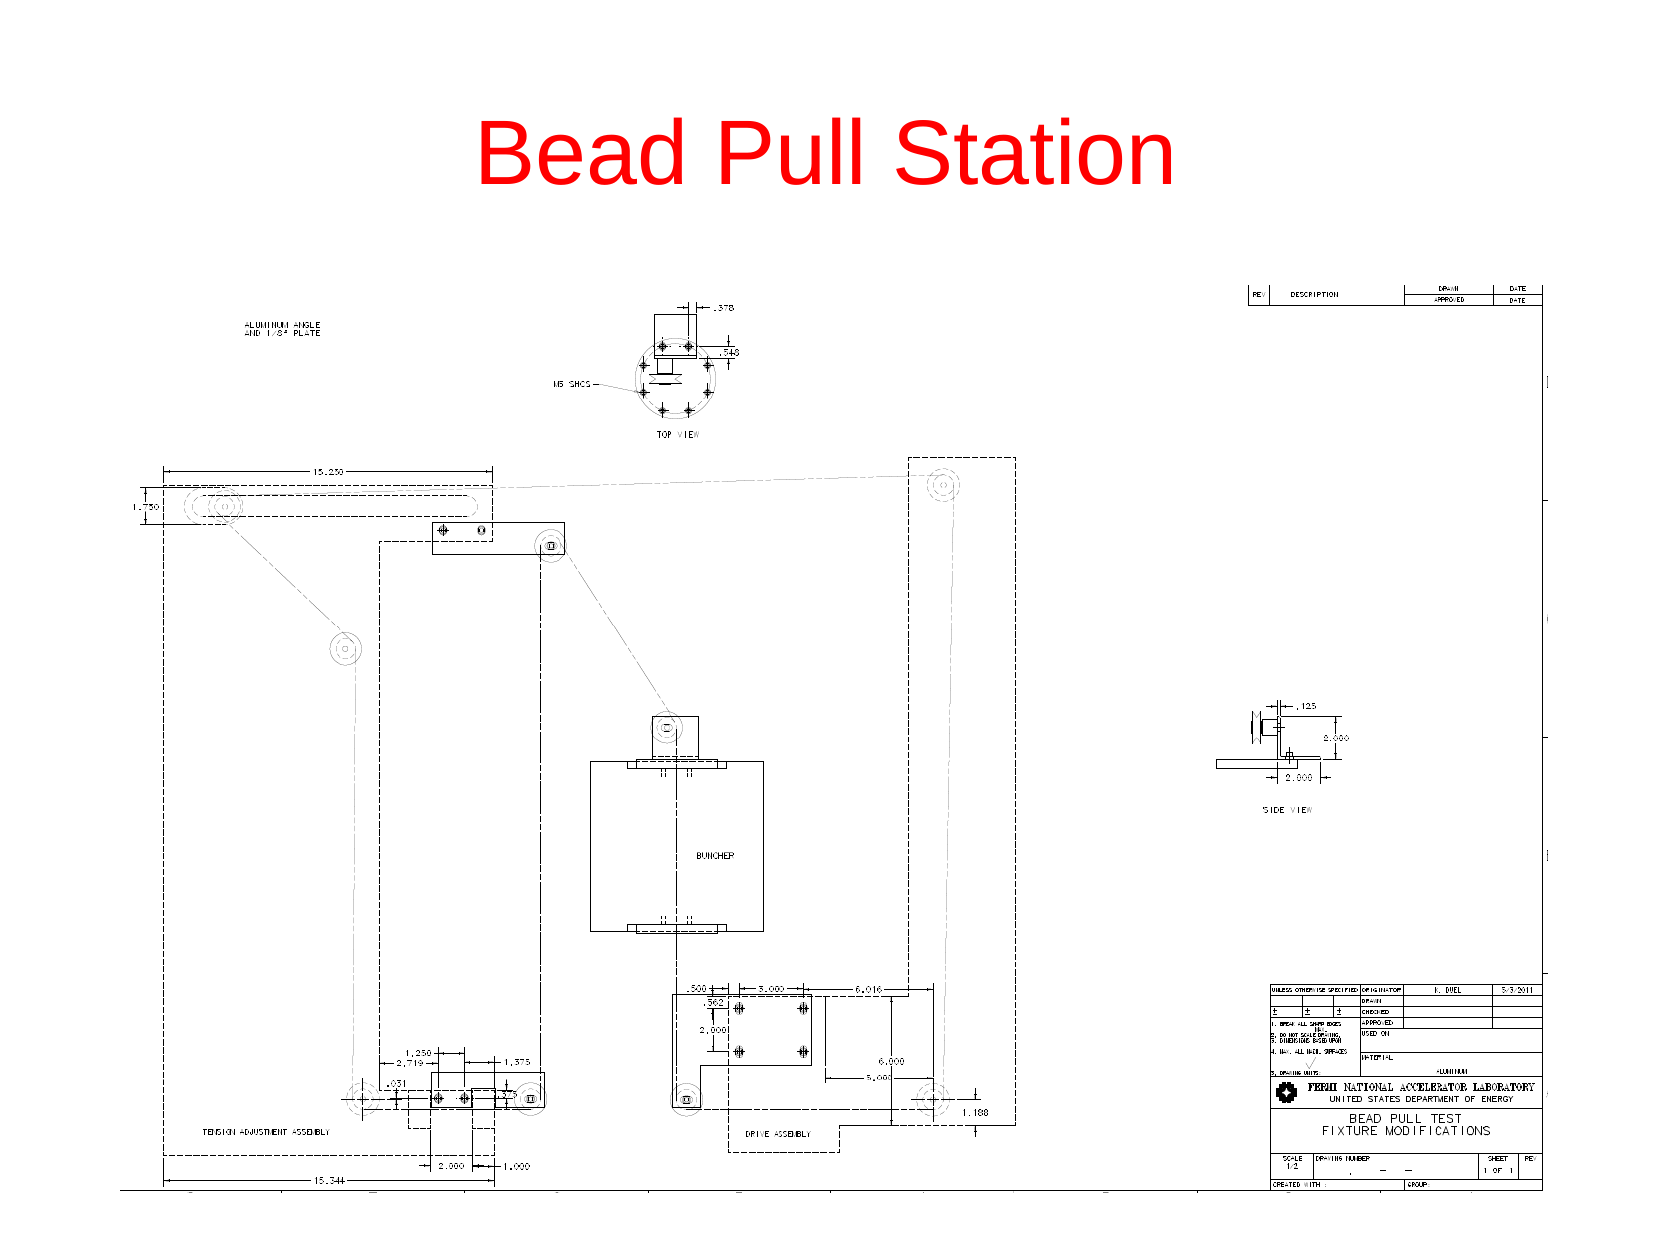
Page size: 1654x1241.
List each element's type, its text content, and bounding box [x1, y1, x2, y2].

title Bead Pull Station [82, 49, 1571, 257]
picture [120, 285, 1548, 1193]
